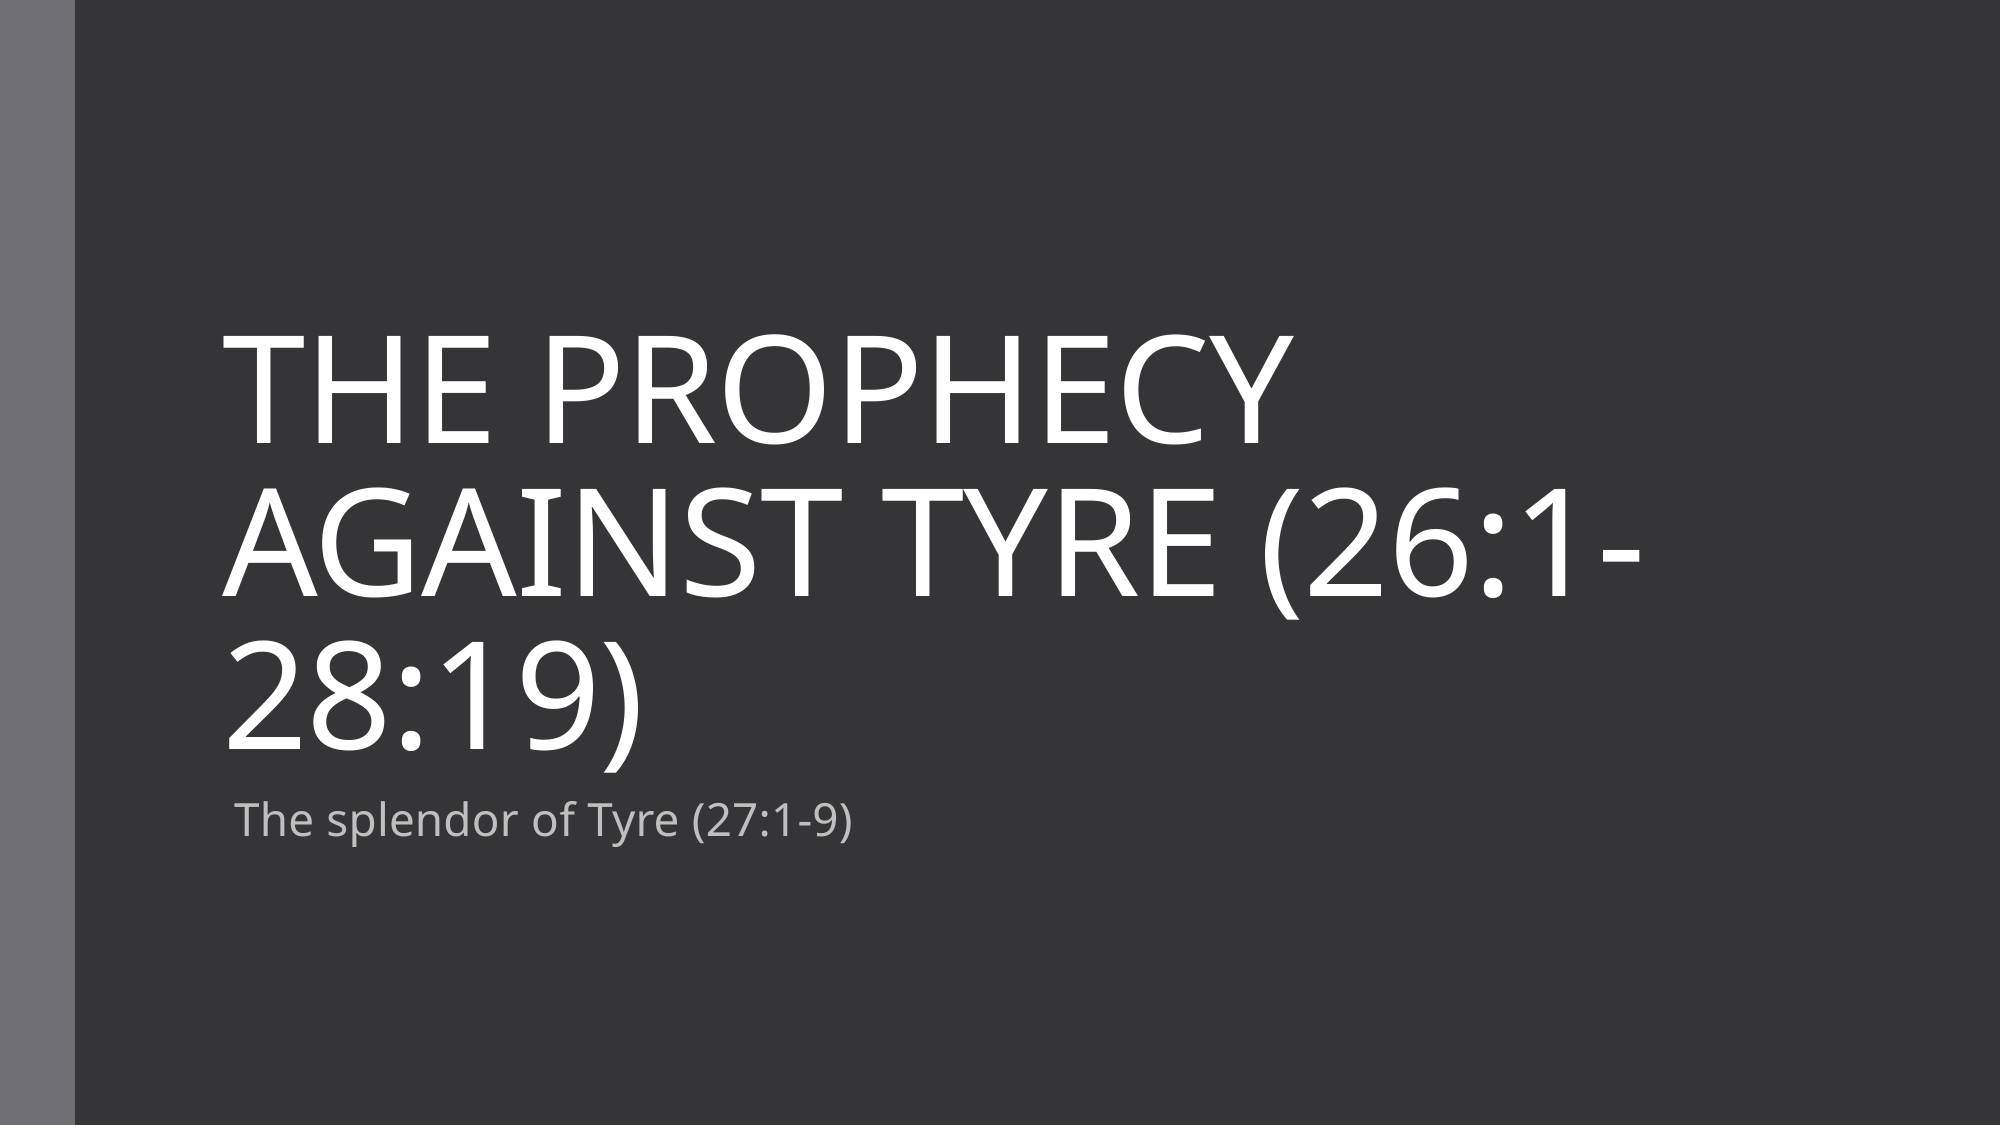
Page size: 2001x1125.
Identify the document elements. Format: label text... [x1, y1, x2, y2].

title THE PROPHECY AGAINST TYRE (26:1-28:19) [206, 124, 1752, 787]
subtitle The splendor of Tyre (27:1-9) [206, 787, 1752, 1066]
